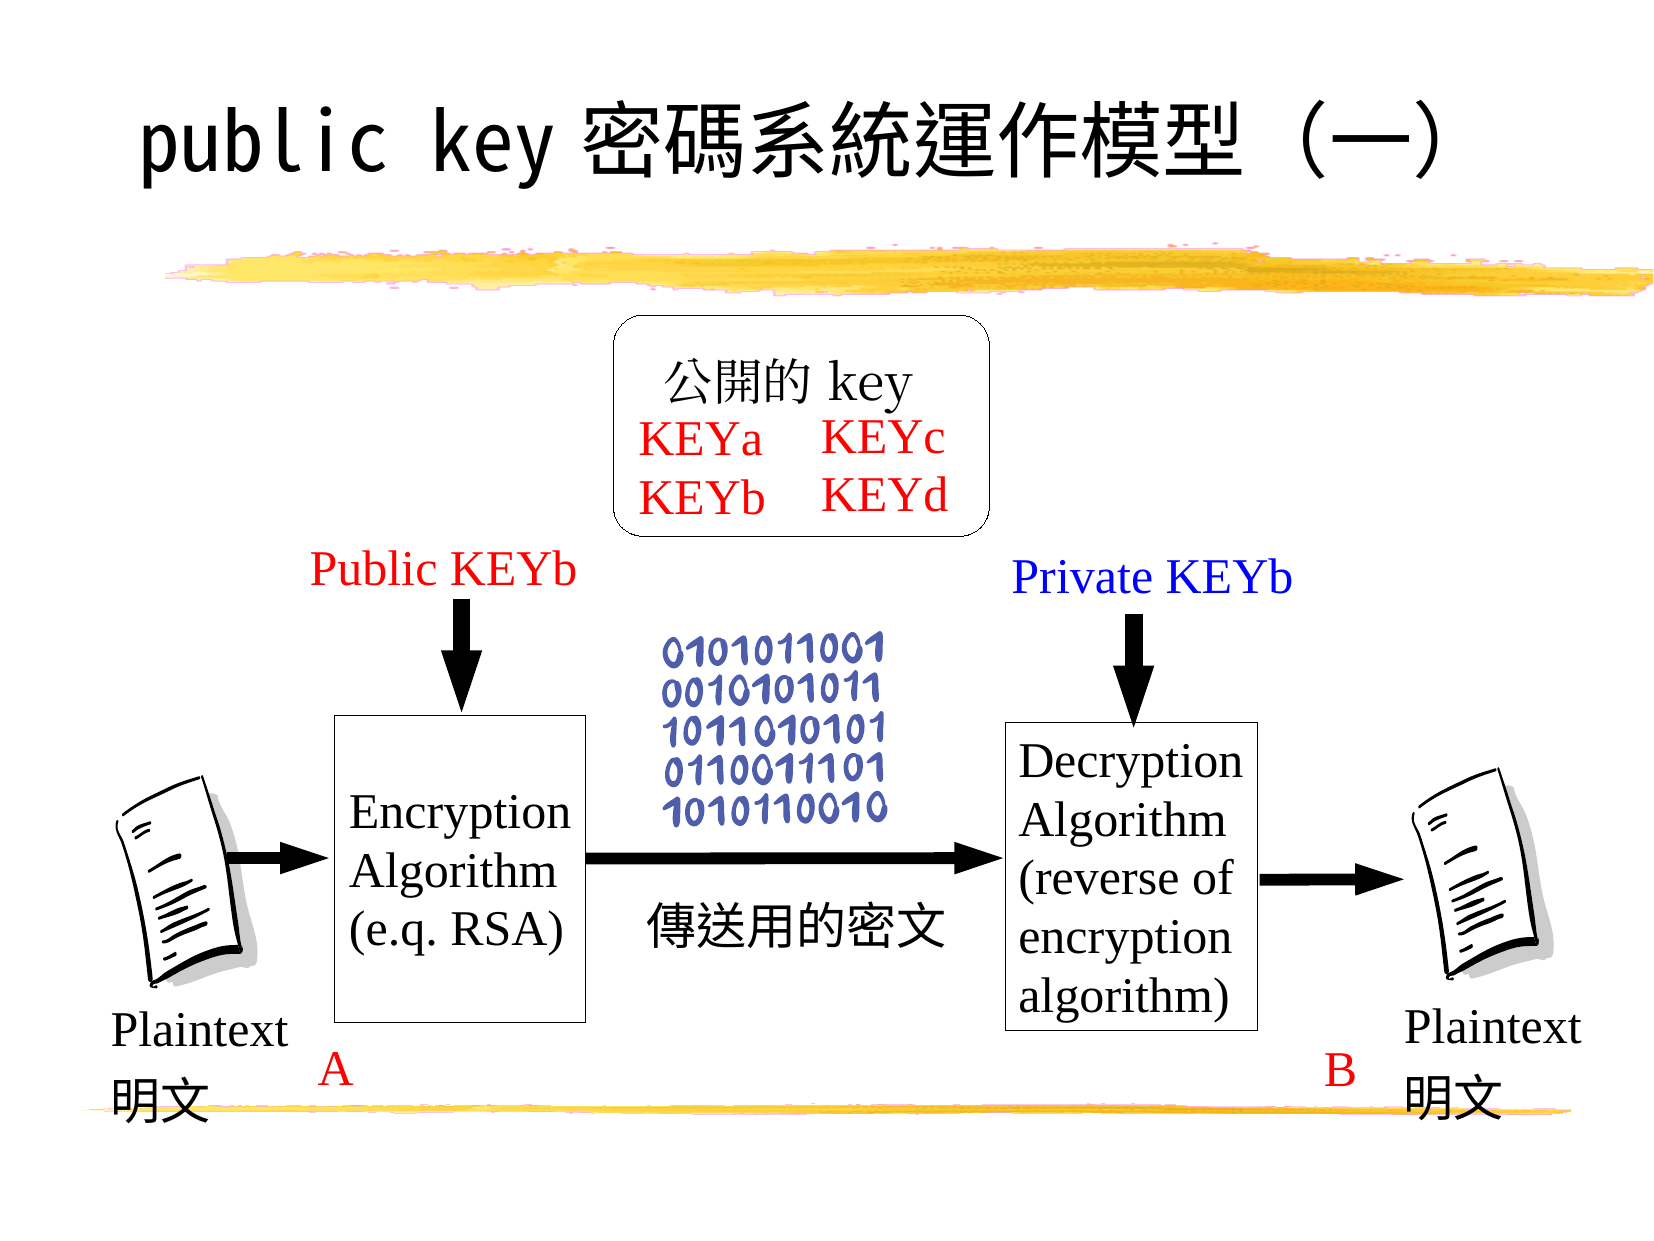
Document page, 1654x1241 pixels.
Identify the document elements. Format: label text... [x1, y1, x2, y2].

text_box KEYc KEYd [820, 405, 949, 522]
picture [200, 1102, 1422, 1117]
text_box 傳送用的密文 [646, 881, 947, 941]
picture [165, 237, 1654, 308]
text_box 公開的key [663, 338, 904, 397]
text_box Private KEYb [1011, 545, 1294, 603]
picture [82, 1102, 130, 1117]
picture [1406, 760, 1559, 988]
text_box Plaintext 明文 [110, 998, 289, 1116]
text_box Encryption Algorithm (e.q. RSA) [334, 715, 586, 1023]
picture [110, 768, 263, 996]
picture [652, 619, 898, 840]
text_box A [317, 1038, 354, 1095]
text_box KEYa KEYb [638, 407, 767, 524]
text_box Public KEYb [309, 537, 578, 594]
text_box Decryption Algorithm (reverse of encryption algorithm) [1005, 722, 1258, 1031]
text_box Plaintext 明文 [1403, 995, 1583, 1114]
text_box B [1323, 1038, 1358, 1095]
title public key密碼系統運作模型（一） [76, 28, 1559, 236]
